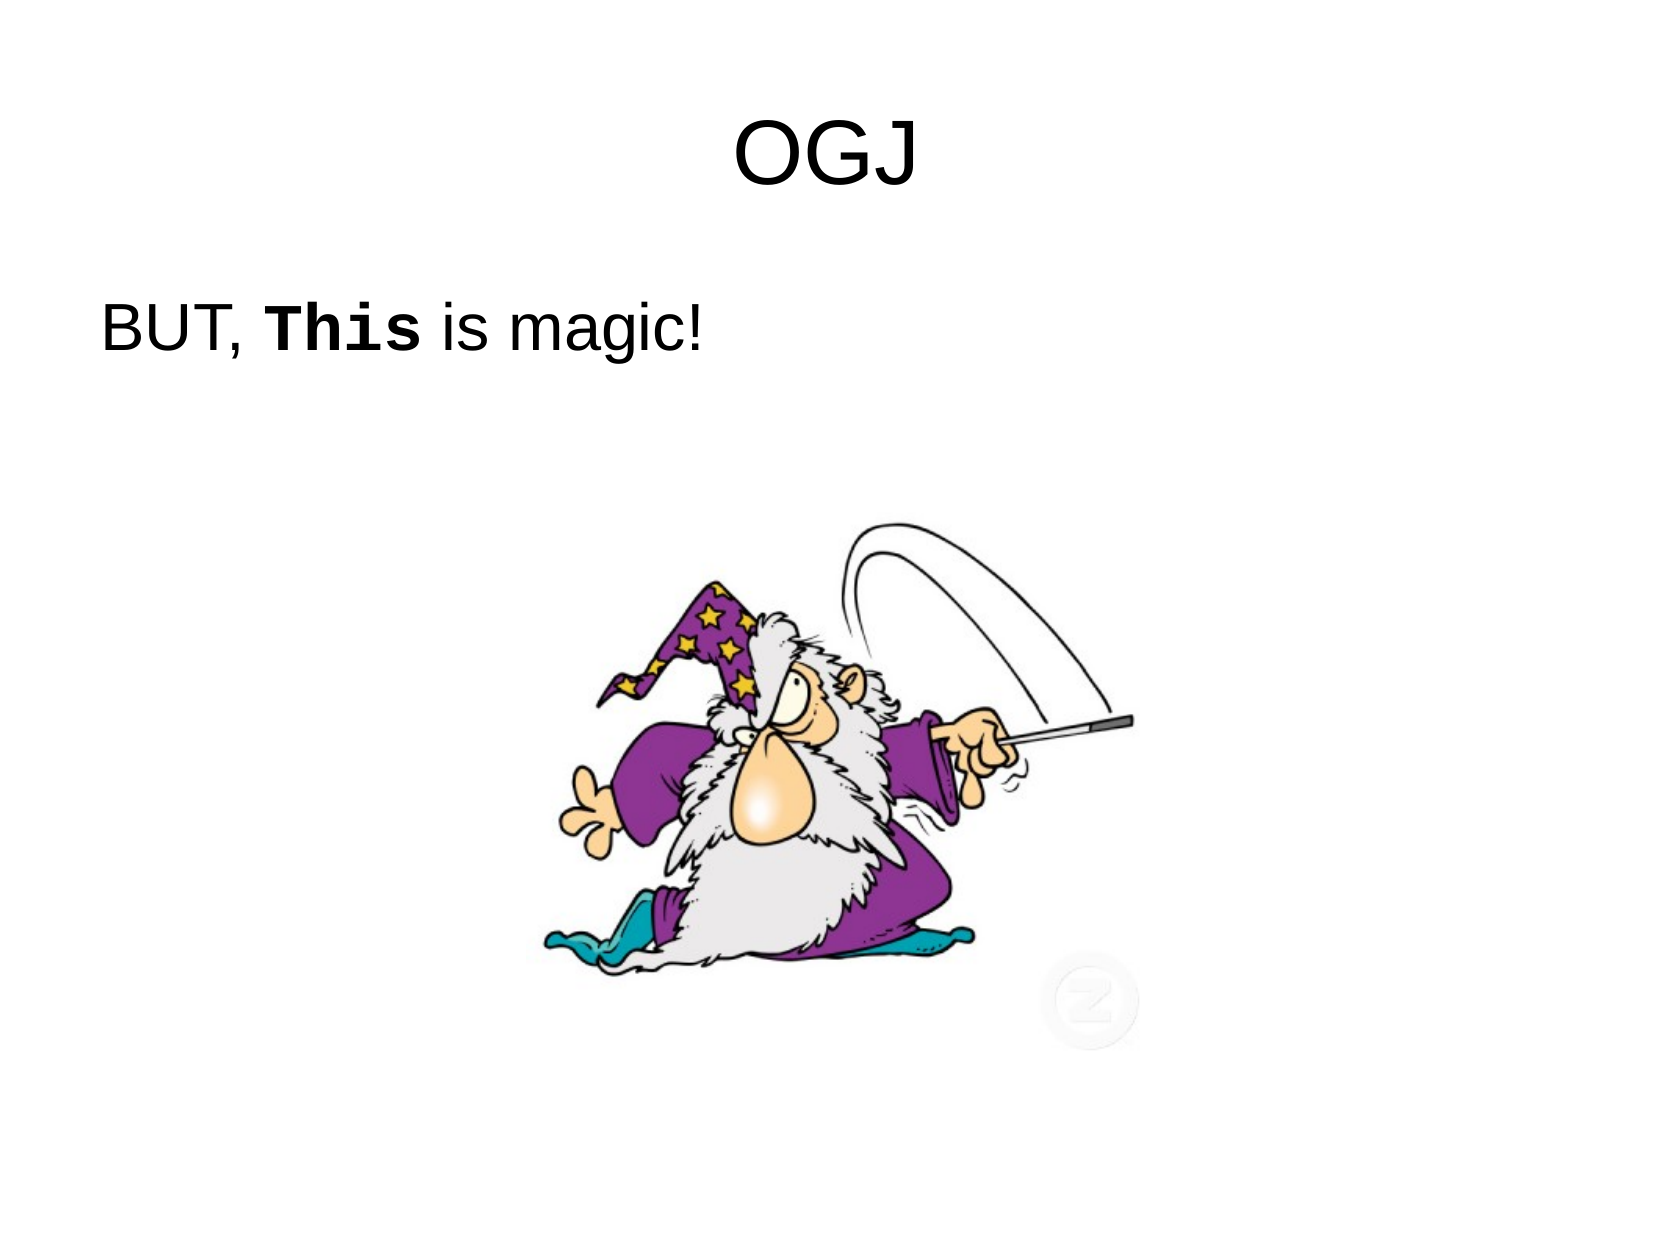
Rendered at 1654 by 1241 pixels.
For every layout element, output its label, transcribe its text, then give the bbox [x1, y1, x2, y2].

title OGJ [82, 56, 1571, 250]
list BUT, This is magic! [82, 290, 1571, 1094]
picture [526, 438, 1152, 1063]
